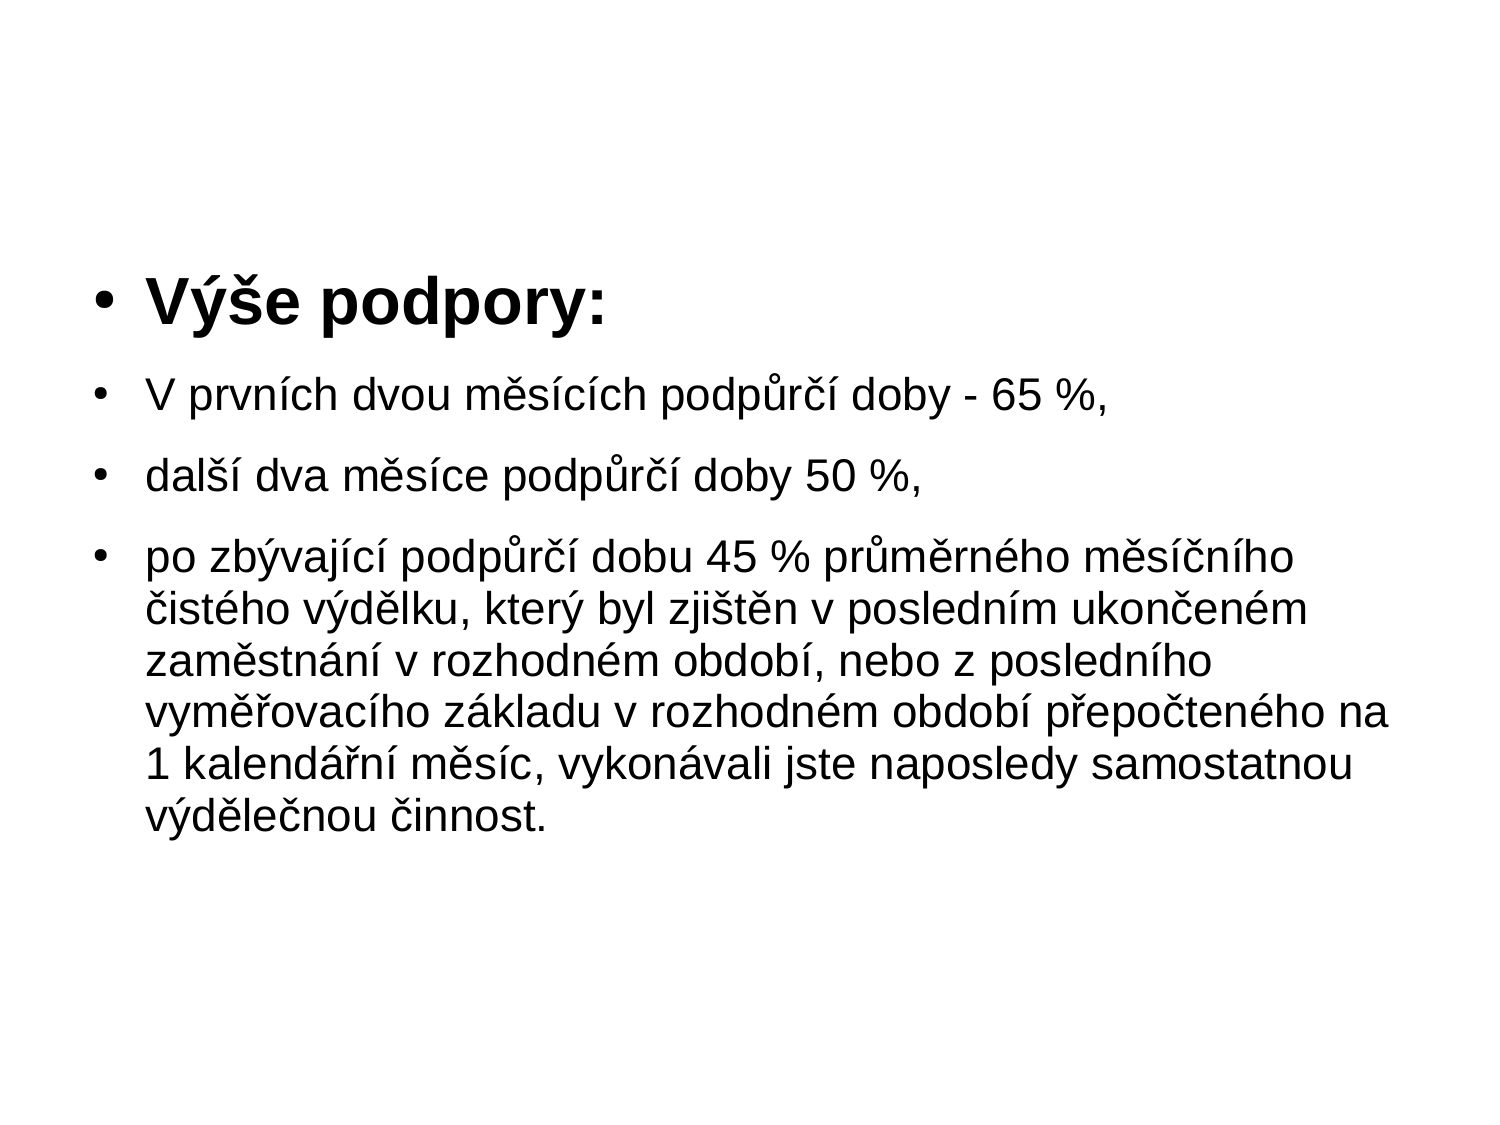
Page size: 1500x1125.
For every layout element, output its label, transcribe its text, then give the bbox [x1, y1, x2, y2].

list Výše podpory: V prvních dvou měsících podpůrčí doby - 65 %, další dva měsíce podpůrčí doby 50 %, po zbývající podpůrčí dobu 45 % průměrného měsíčního čistého výdělku, který byl zjištěn v posledním ukončeném zaměstnání v rozhodném období, nebo z posledního vyměřovacího základu v rozhodném období přepočteného na 1 kalendářní měsíc, vykonávali jste naposledy samostatnou výdělečnou činnost. [74, 263, 1425, 1006]
